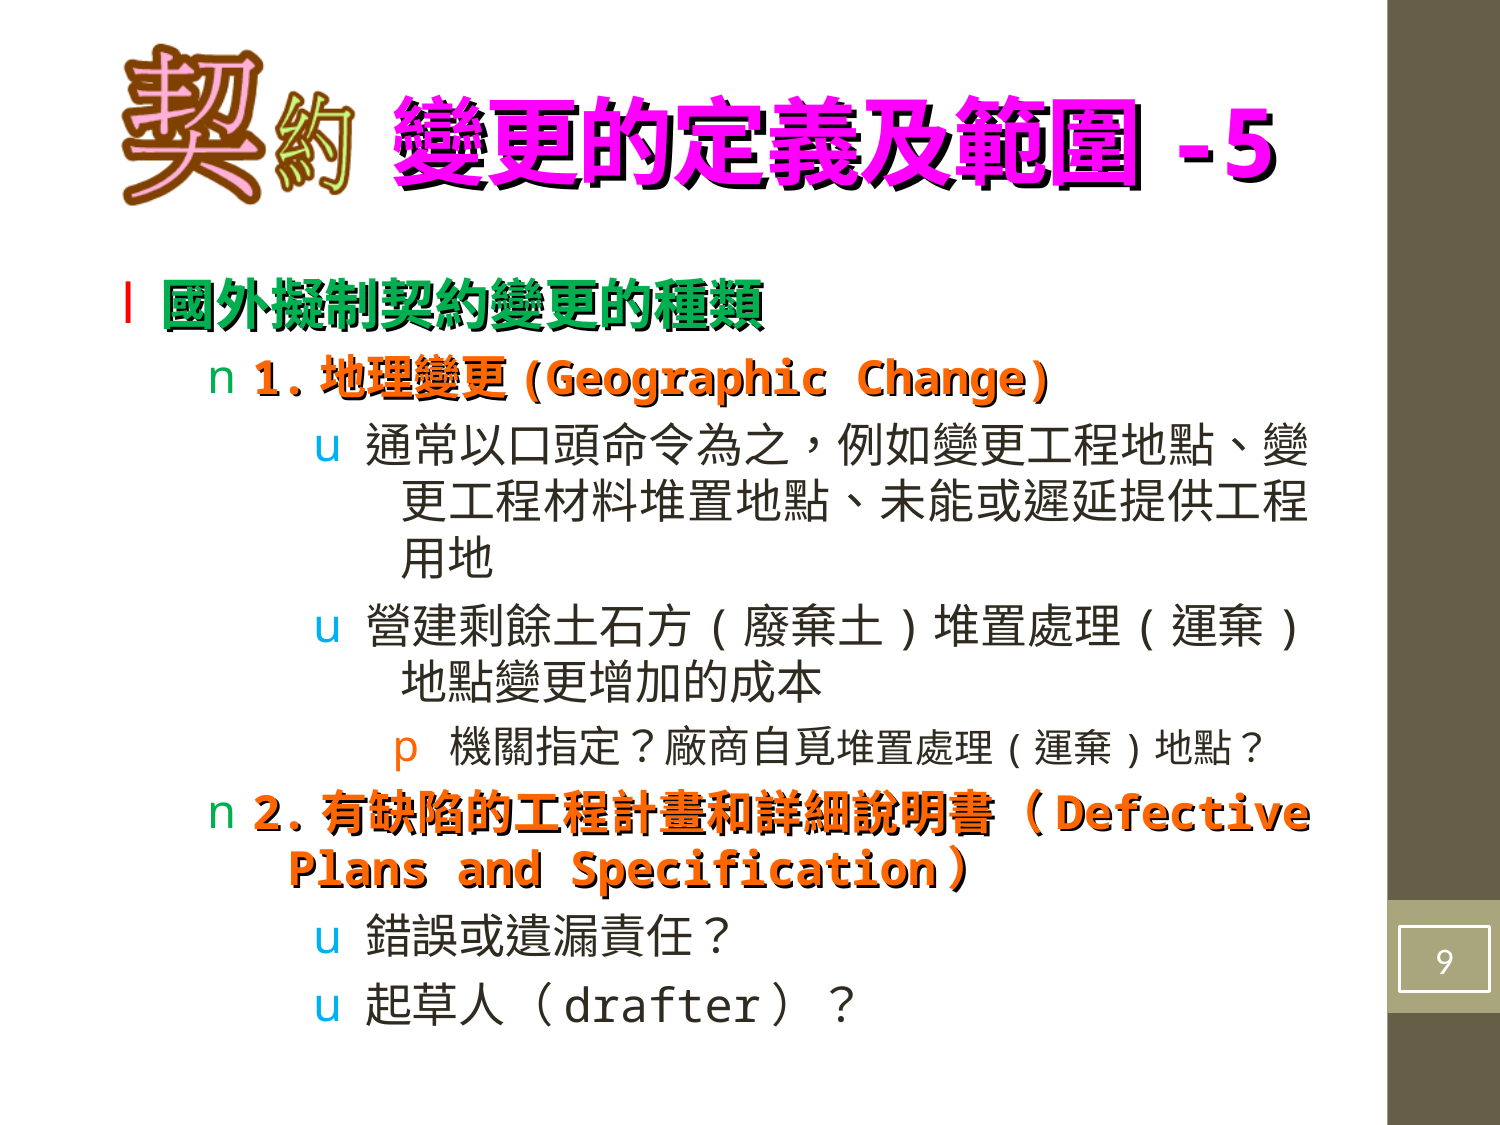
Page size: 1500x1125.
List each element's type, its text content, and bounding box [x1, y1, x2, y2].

list 國外擬制契約變更的種類 1.地理變更(Geographic Change) 通常以口頭命令為之，例如變更工程地點、變更工程材料堆置地點、未能或遲延提供工程用地 營建剩餘土石方(廢棄土)堆置處理(運棄)地點變更增加的成本 機關指定？廠商自覓堆置處理(運棄)地點？ 2.有缺陷的工程計畫和詳細說明書（Defective Plans and Specification） 錯誤或遺漏責任？ 起草人（drafter）？ [75, 262, 1326, 1051]
text_box 9 [1399, 926, 1490, 992]
title 變更的定義及範圍-5 [75, 45, 1326, 233]
picture [100, 36, 368, 211]
